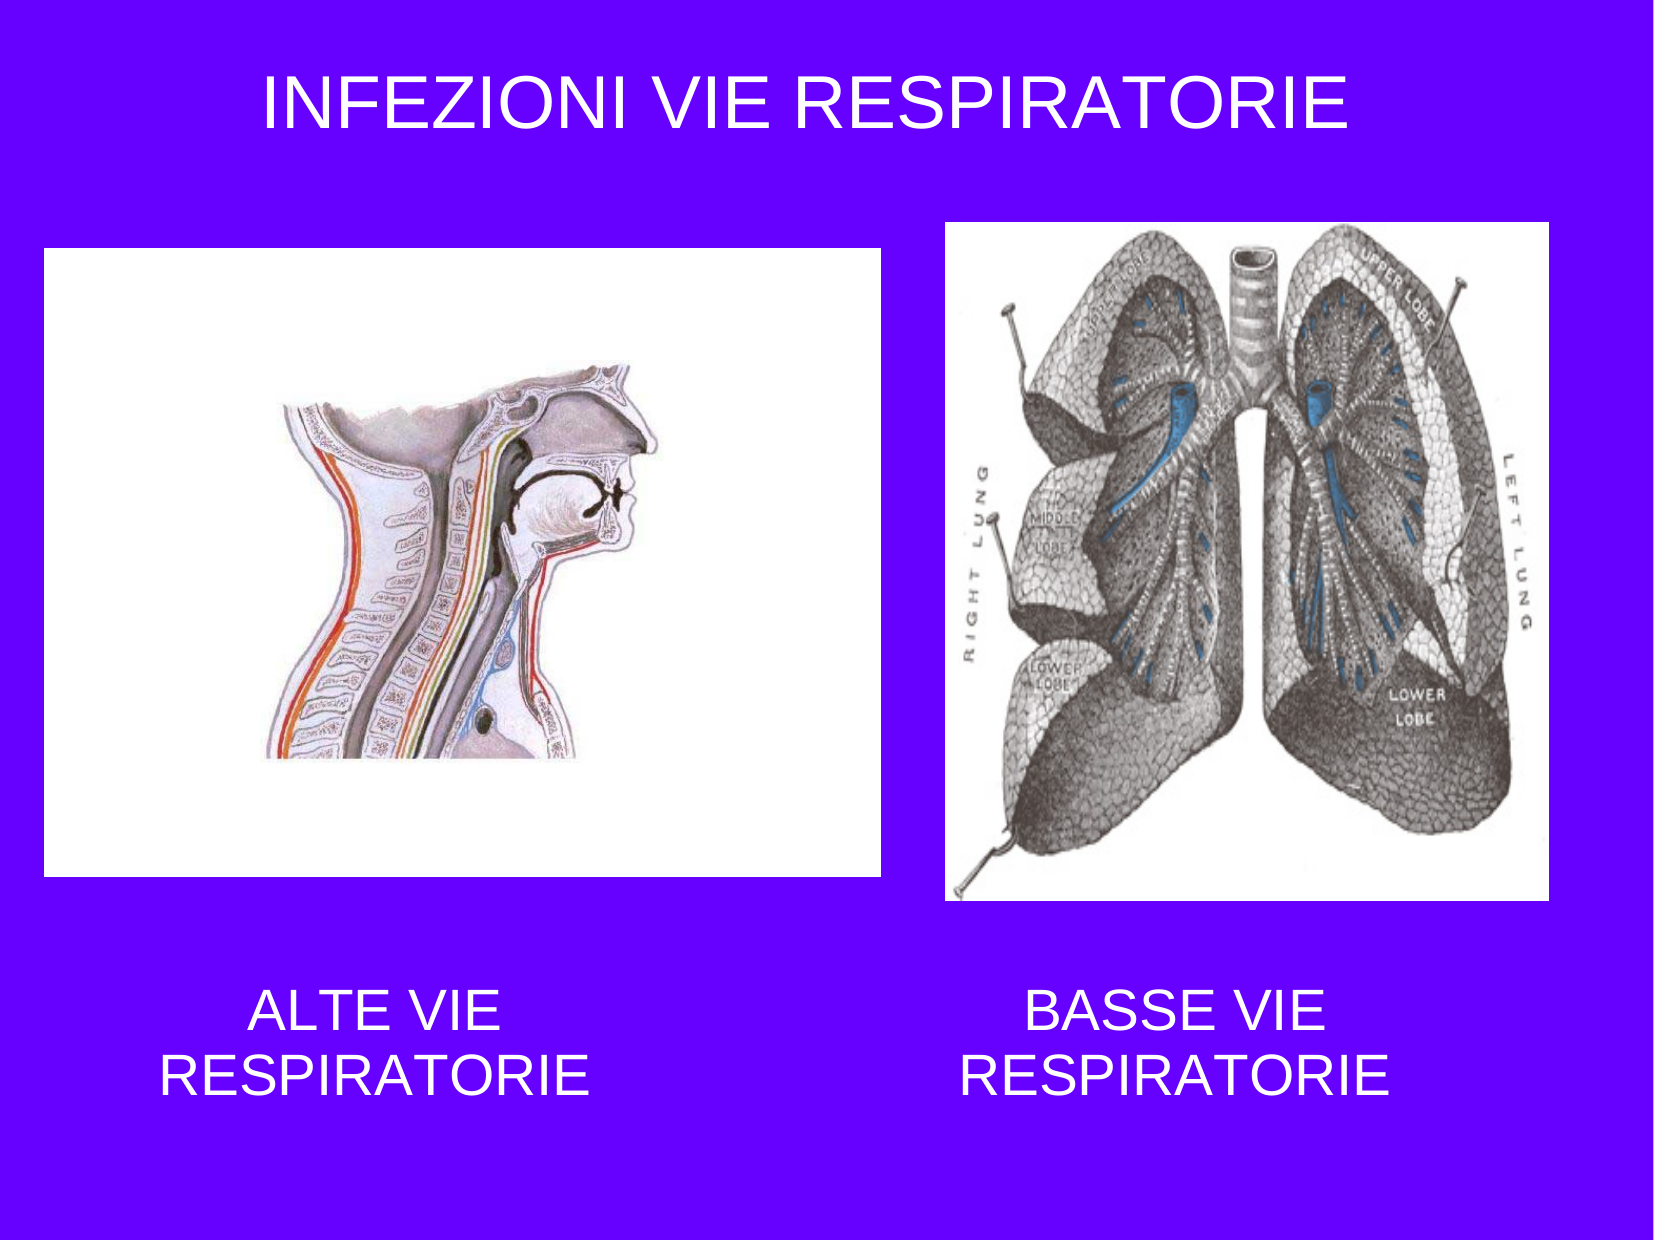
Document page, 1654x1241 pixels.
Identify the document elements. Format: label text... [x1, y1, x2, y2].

picture [945, 222, 1549, 901]
title INFEZIONI VIE RESPIRATORIE [62, 0, 1550, 207]
text_box ALTE VIE RESPIRATORIE [37, 975, 713, 1113]
chart [43, 248, 882, 877]
text_box BASSE VIE RESPIRATORIE [837, 975, 1513, 1113]
